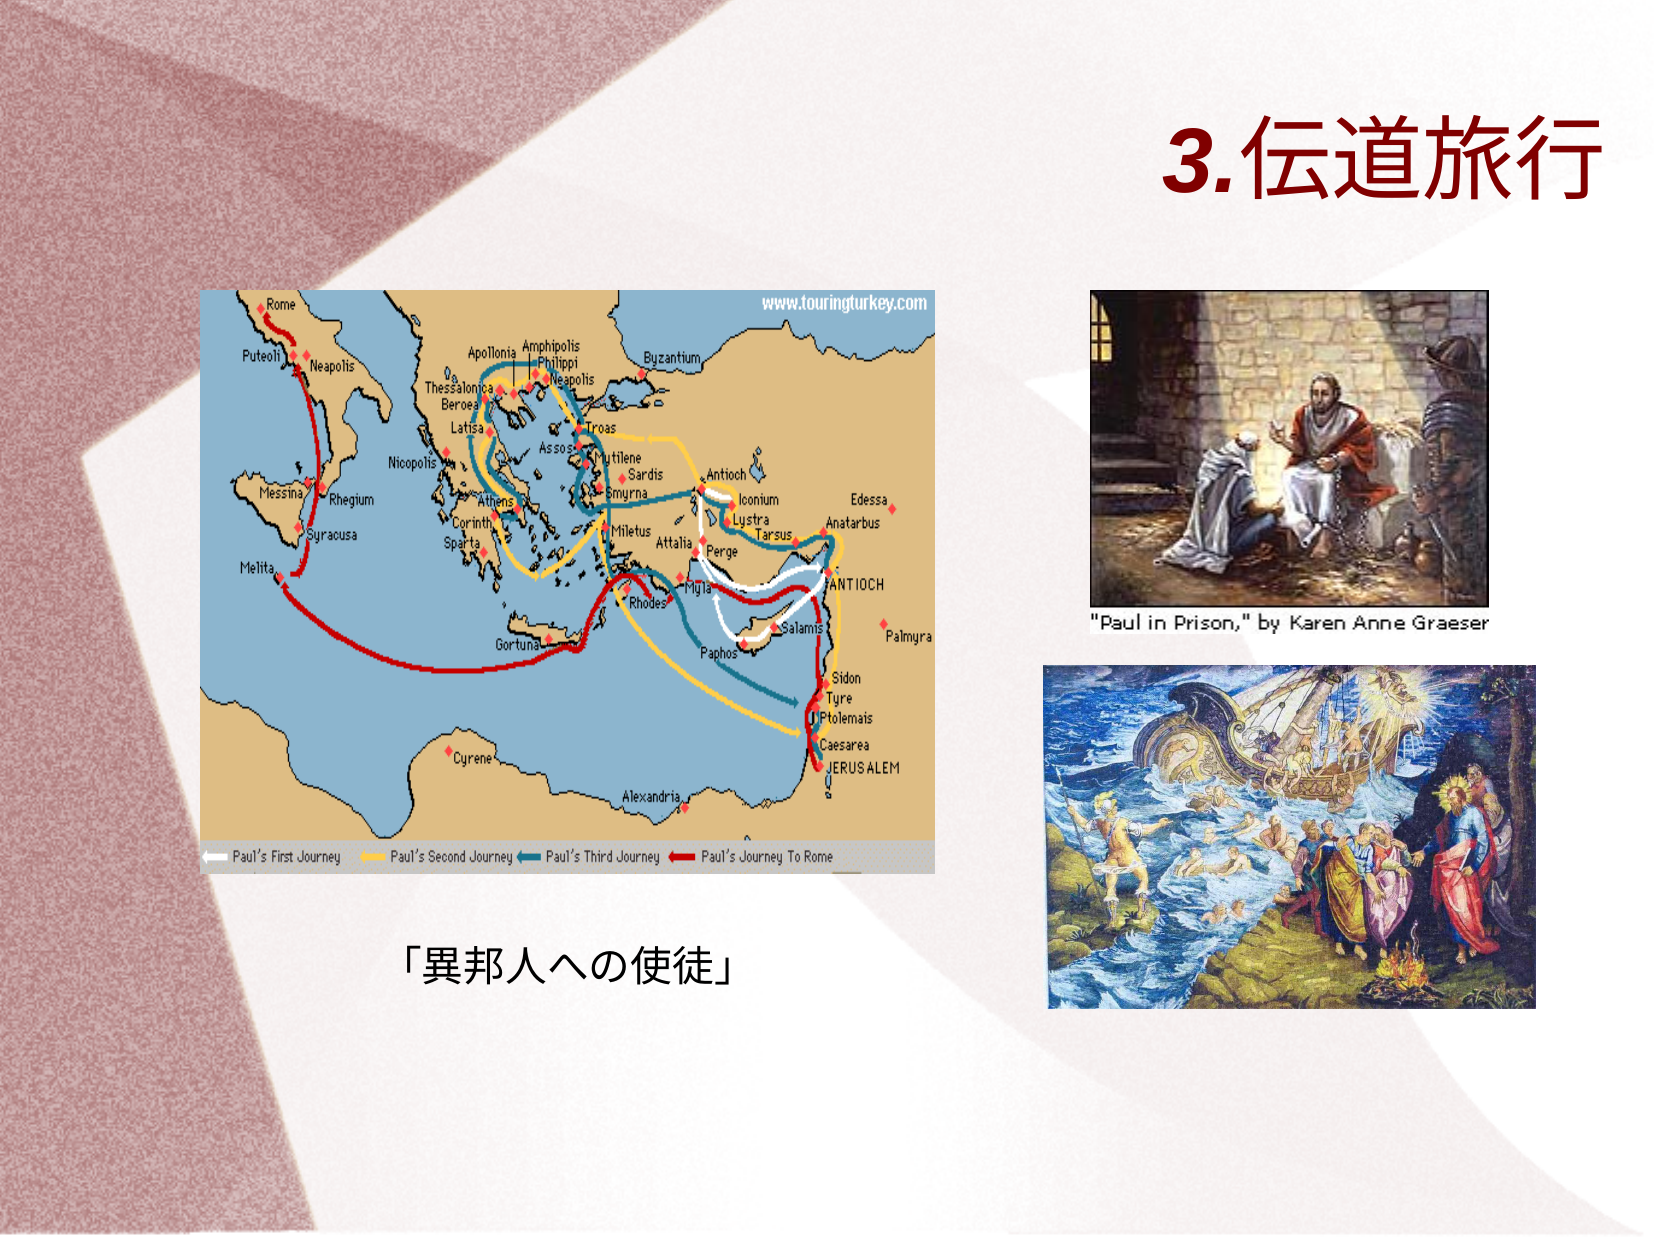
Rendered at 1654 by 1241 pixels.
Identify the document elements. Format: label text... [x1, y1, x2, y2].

list 「異邦人への使徒」 [188, 933, 948, 1009]
title 3.伝道旅行 [596, 49, 1607, 257]
picture [0, 0, 1654, 1241]
